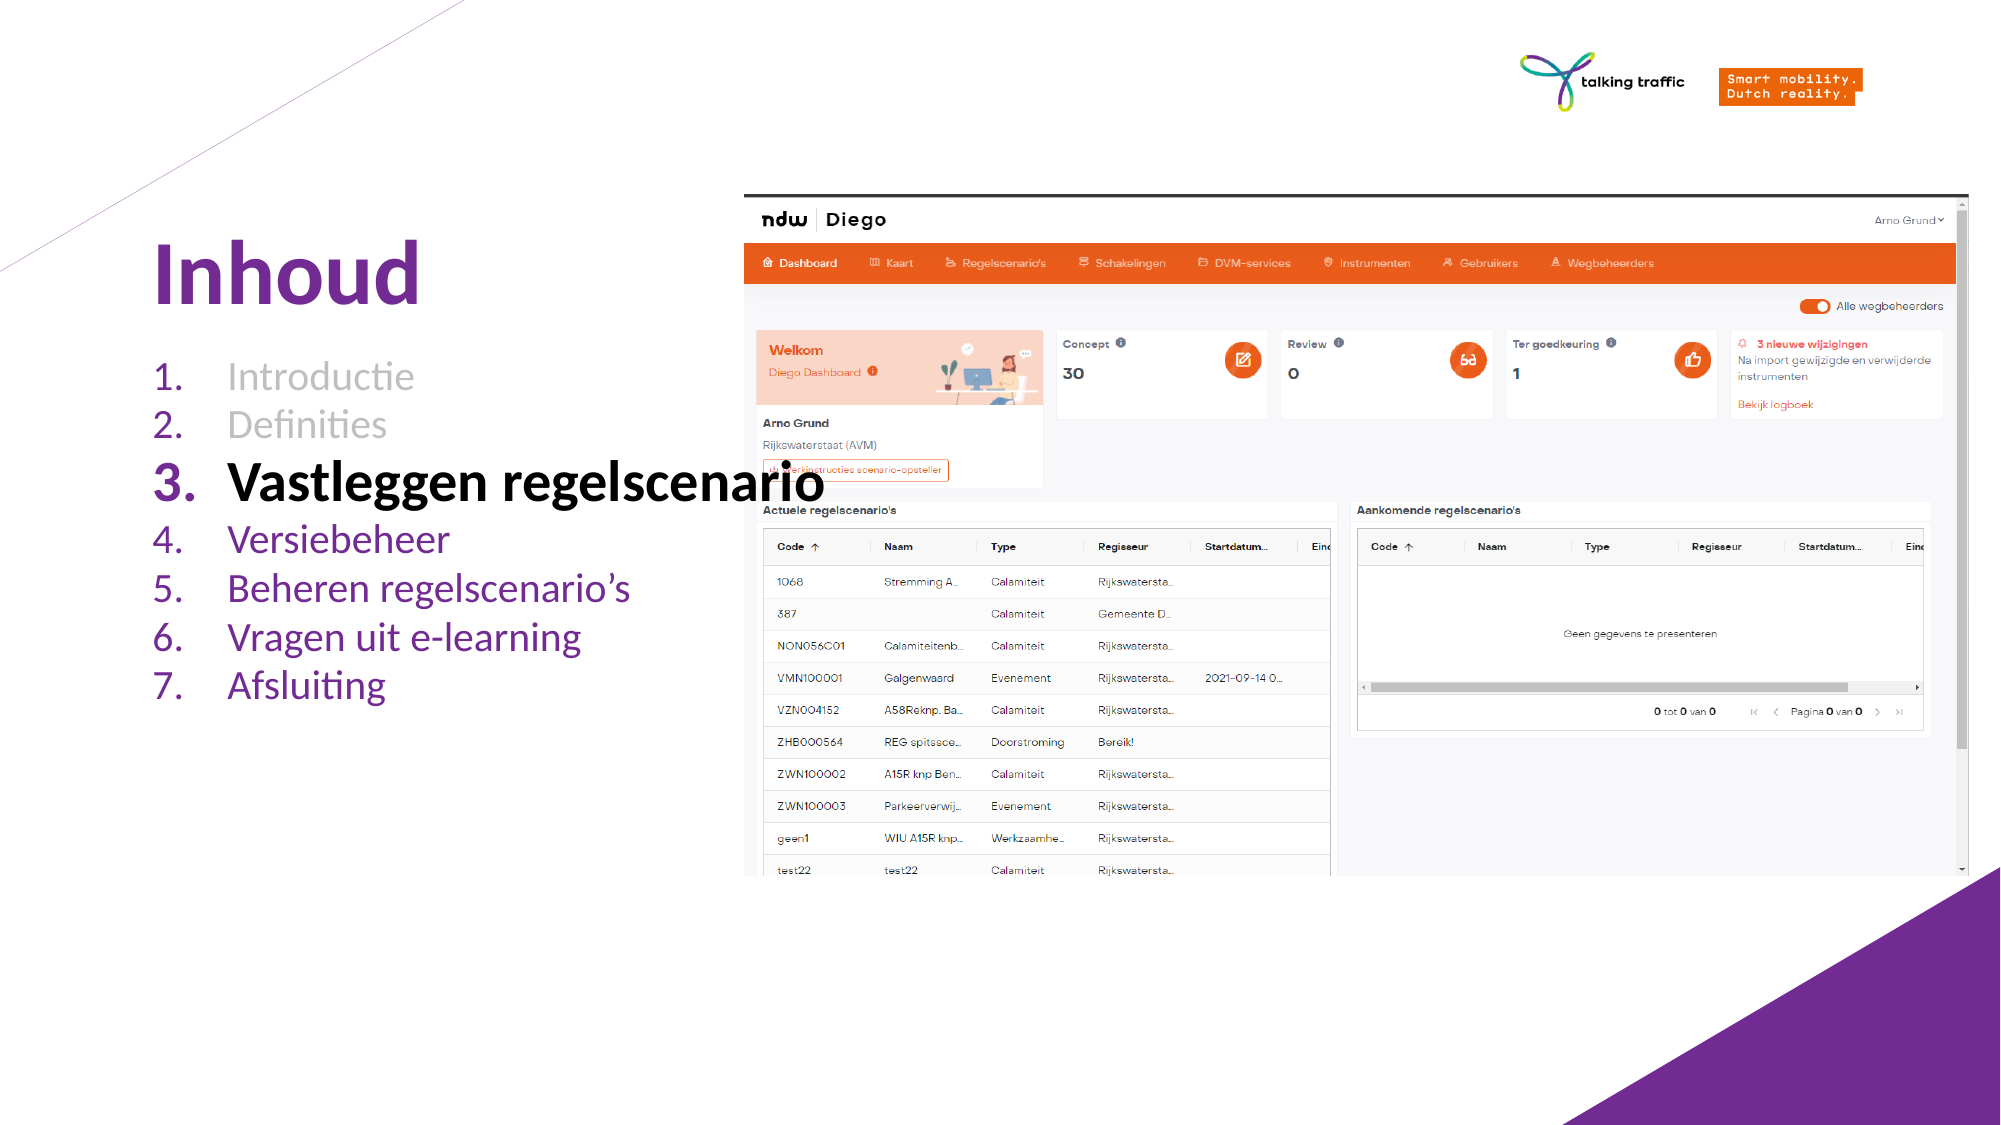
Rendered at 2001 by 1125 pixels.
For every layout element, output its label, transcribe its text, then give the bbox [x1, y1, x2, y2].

list Introductie Definities Vastleggen regelscenario Versiebeheer Beheren regelscenario’s Vragen uit e-learning Afsluiting [137, 356, 1000, 1014]
text_box 26 [1412, 1042, 1863, 1103]
title Inhoud [137, 165, 1863, 332]
picture [744, 194, 1969, 876]
